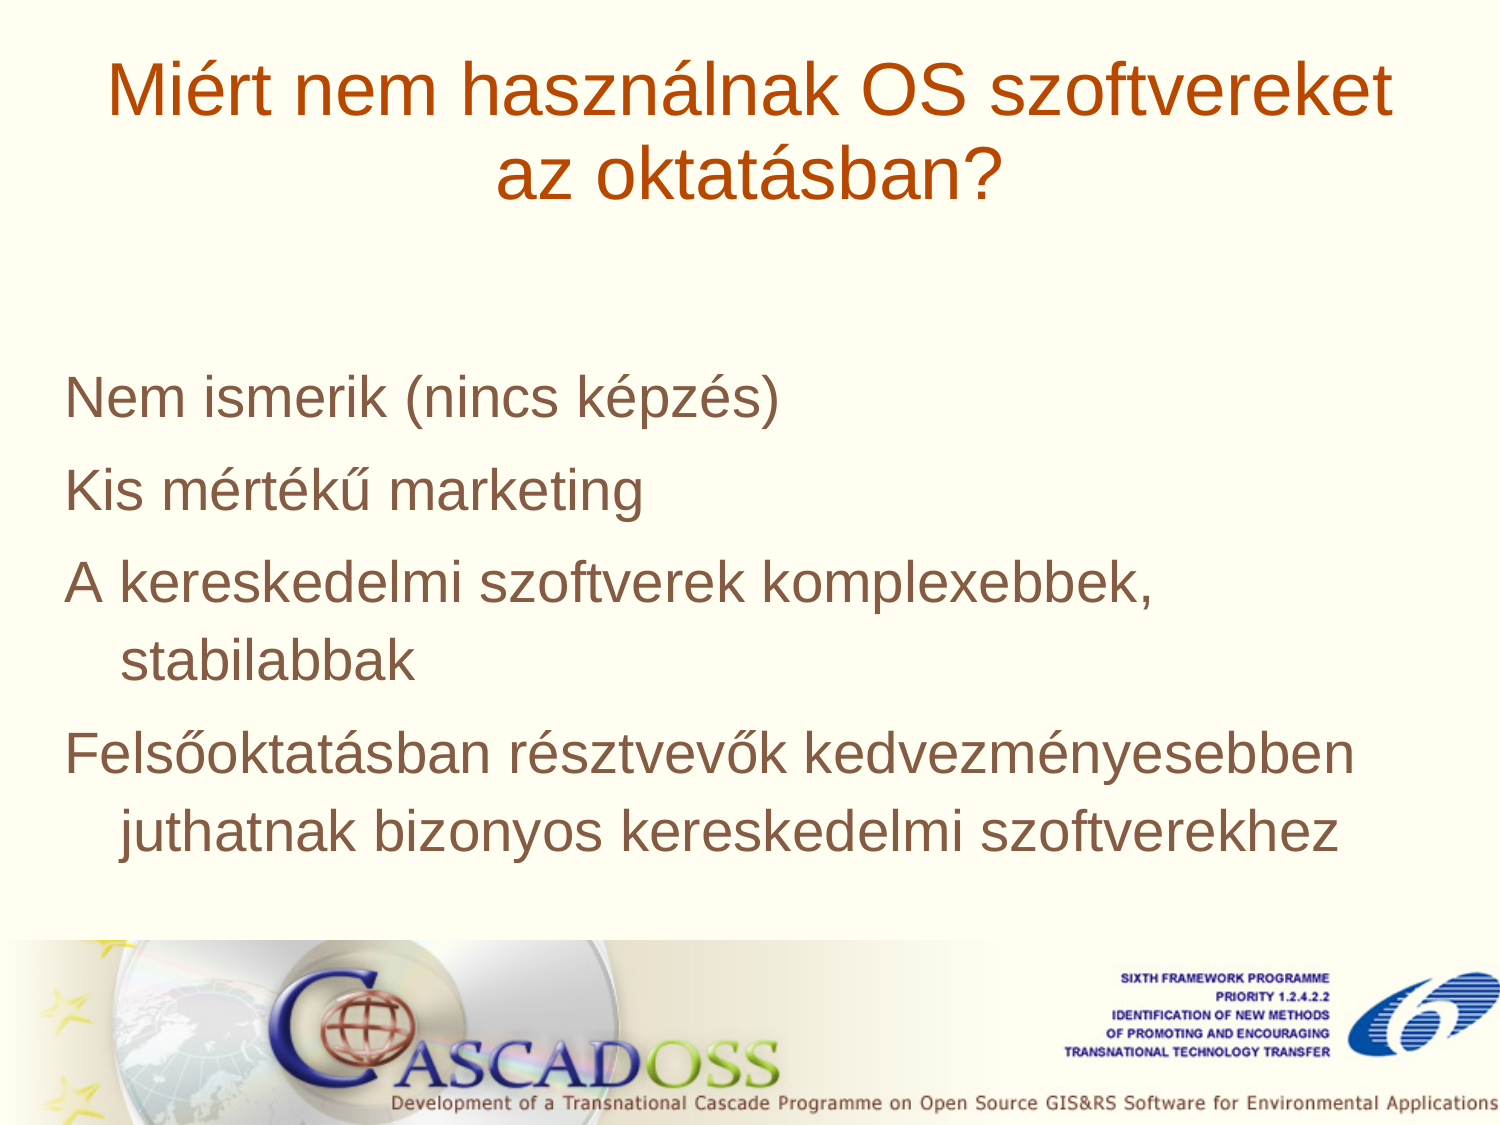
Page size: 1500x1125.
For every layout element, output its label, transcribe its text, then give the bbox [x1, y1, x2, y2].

picture [0, 940, 1500, 1125]
list Nem ismerik (nincs képzés) Kis mértékű marketing A kereskedelmi szoftverek komplexebbek, stabilabbak Felsőoktatásban résztvevők kedvezményesebben juthatnak bizonyos kereskedelmi szoftverekhez [49, 344, 1451, 1083]
title Miért nem használnak OS szoftvereket az oktatásban? [49, 33, 1451, 229]
